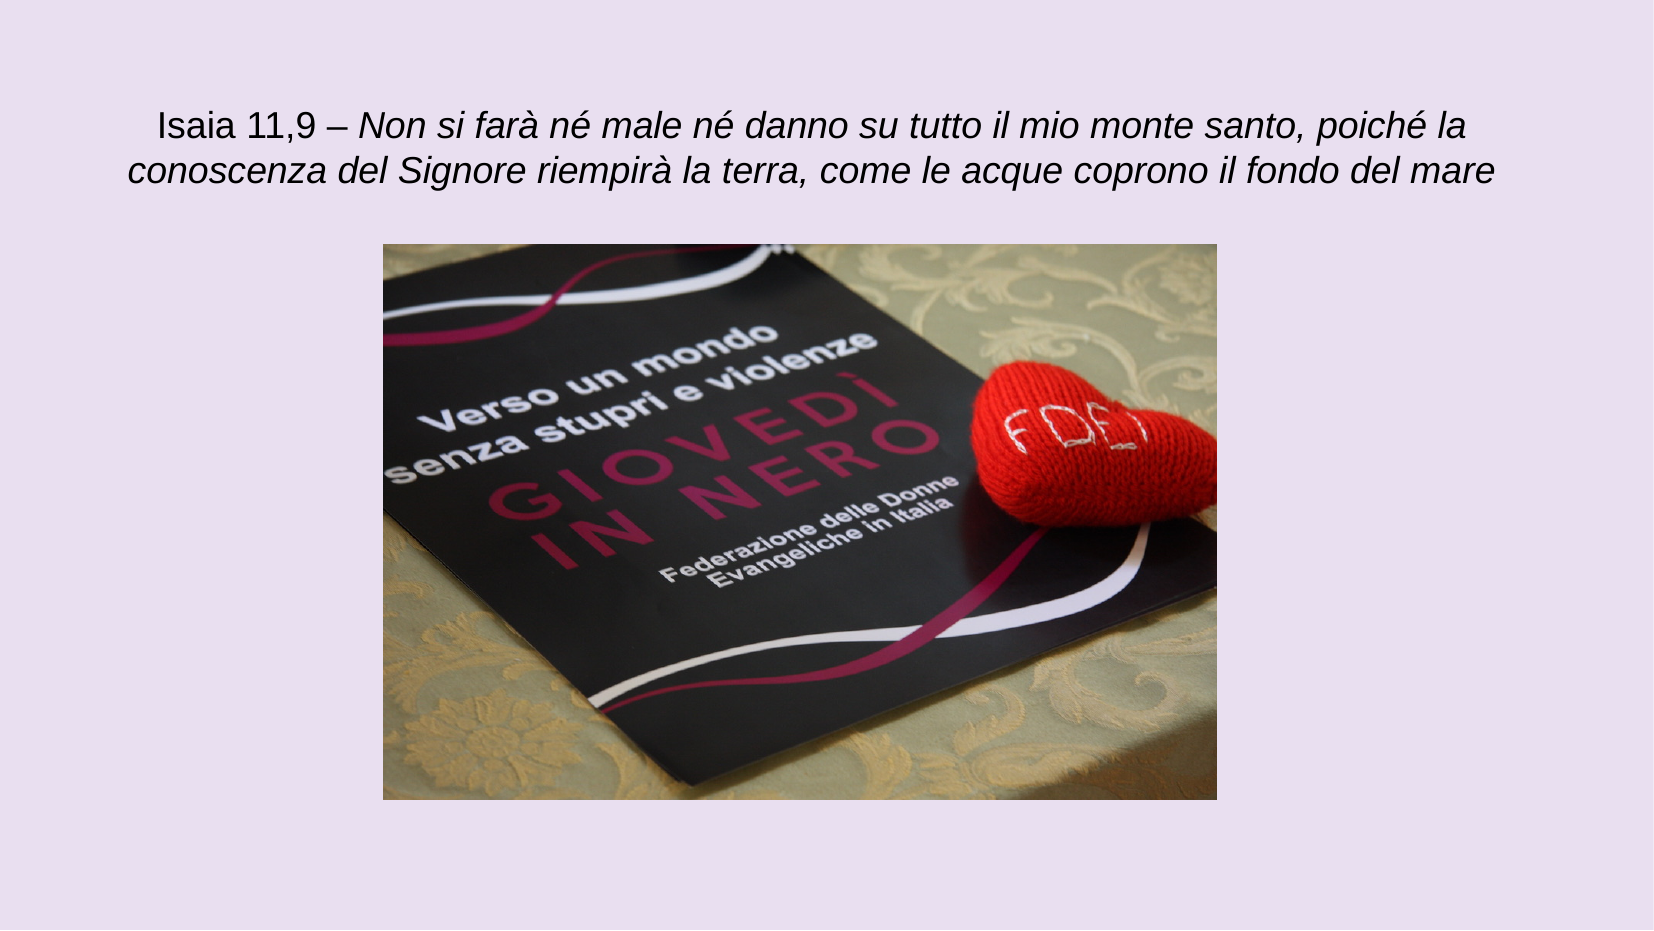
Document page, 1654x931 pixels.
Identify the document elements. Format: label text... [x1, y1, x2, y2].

picture [383, 244, 1217, 800]
text_box Isaia 11,9 – Non si farà né male né danno su tutto il mio monte santo, poiché la conoscenza del Signore riempirà la terra, come le acque coprono il fondo del mare [88, 93, 1536, 193]
title [82, 37, 1571, 193]
